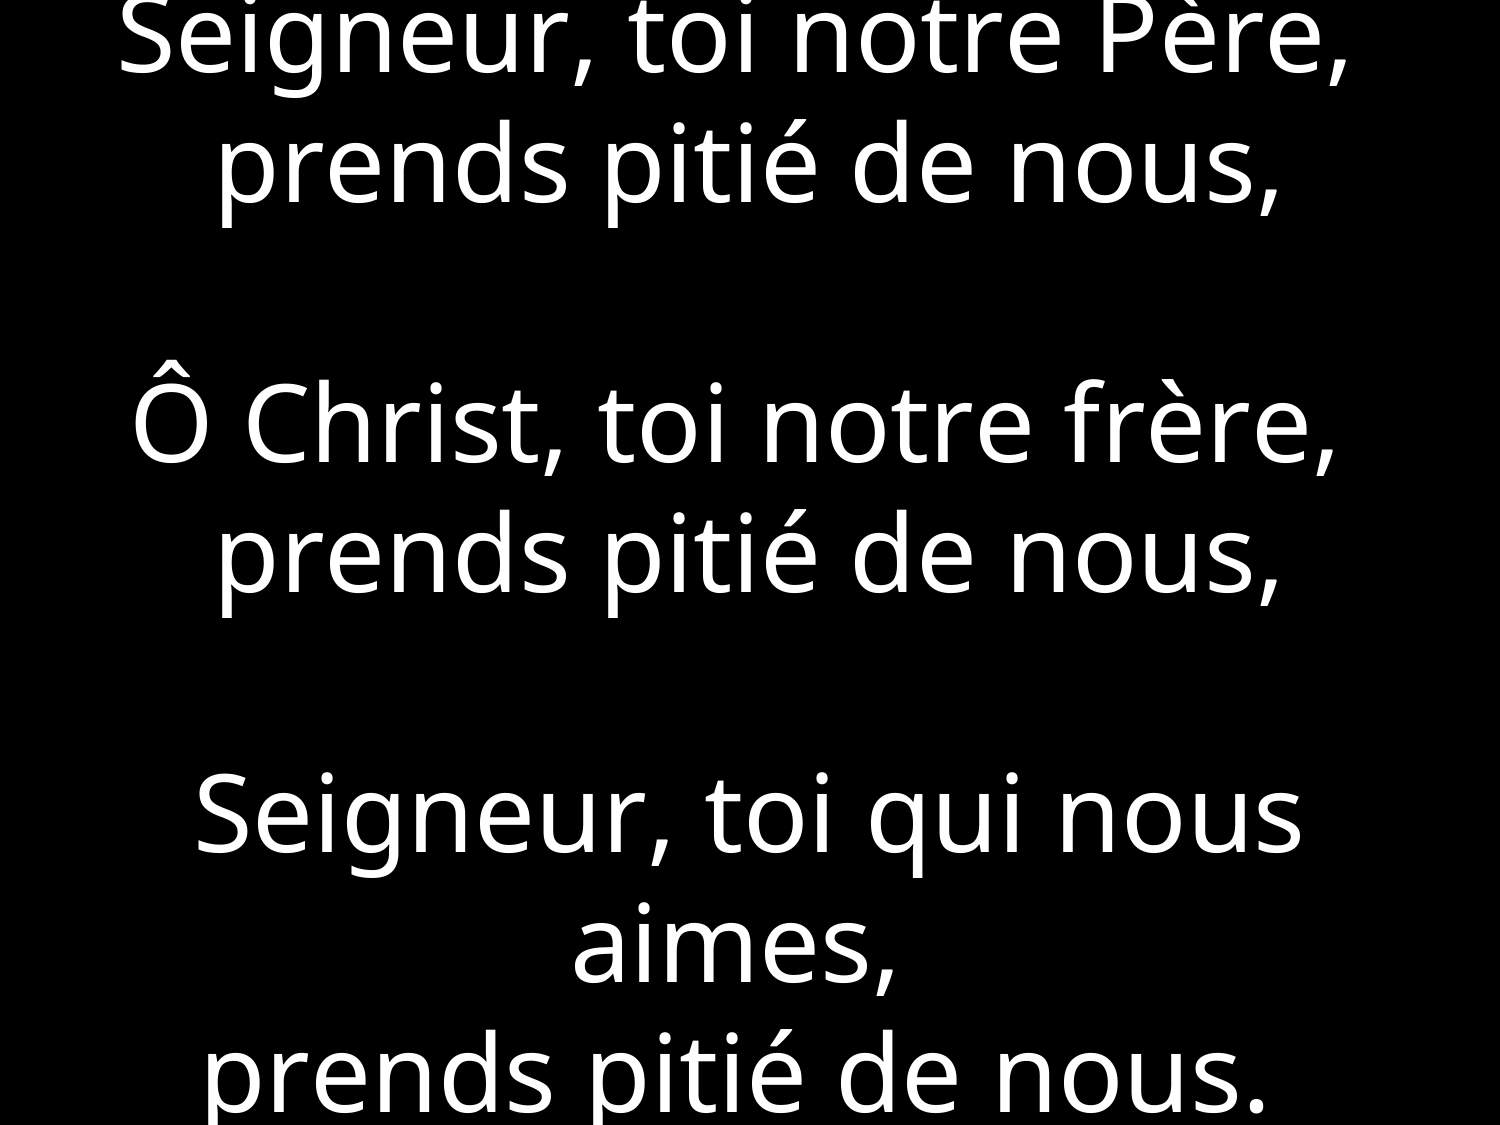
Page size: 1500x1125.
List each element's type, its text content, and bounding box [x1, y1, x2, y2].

title Seigneur, toi notre Père, prends pitié de nous, Ô Christ, toi notre frère, prends pitié de nous, Seigneur, toi qui nous aimes, prends pitié de nous. [0, 23, 1500, 1075]
